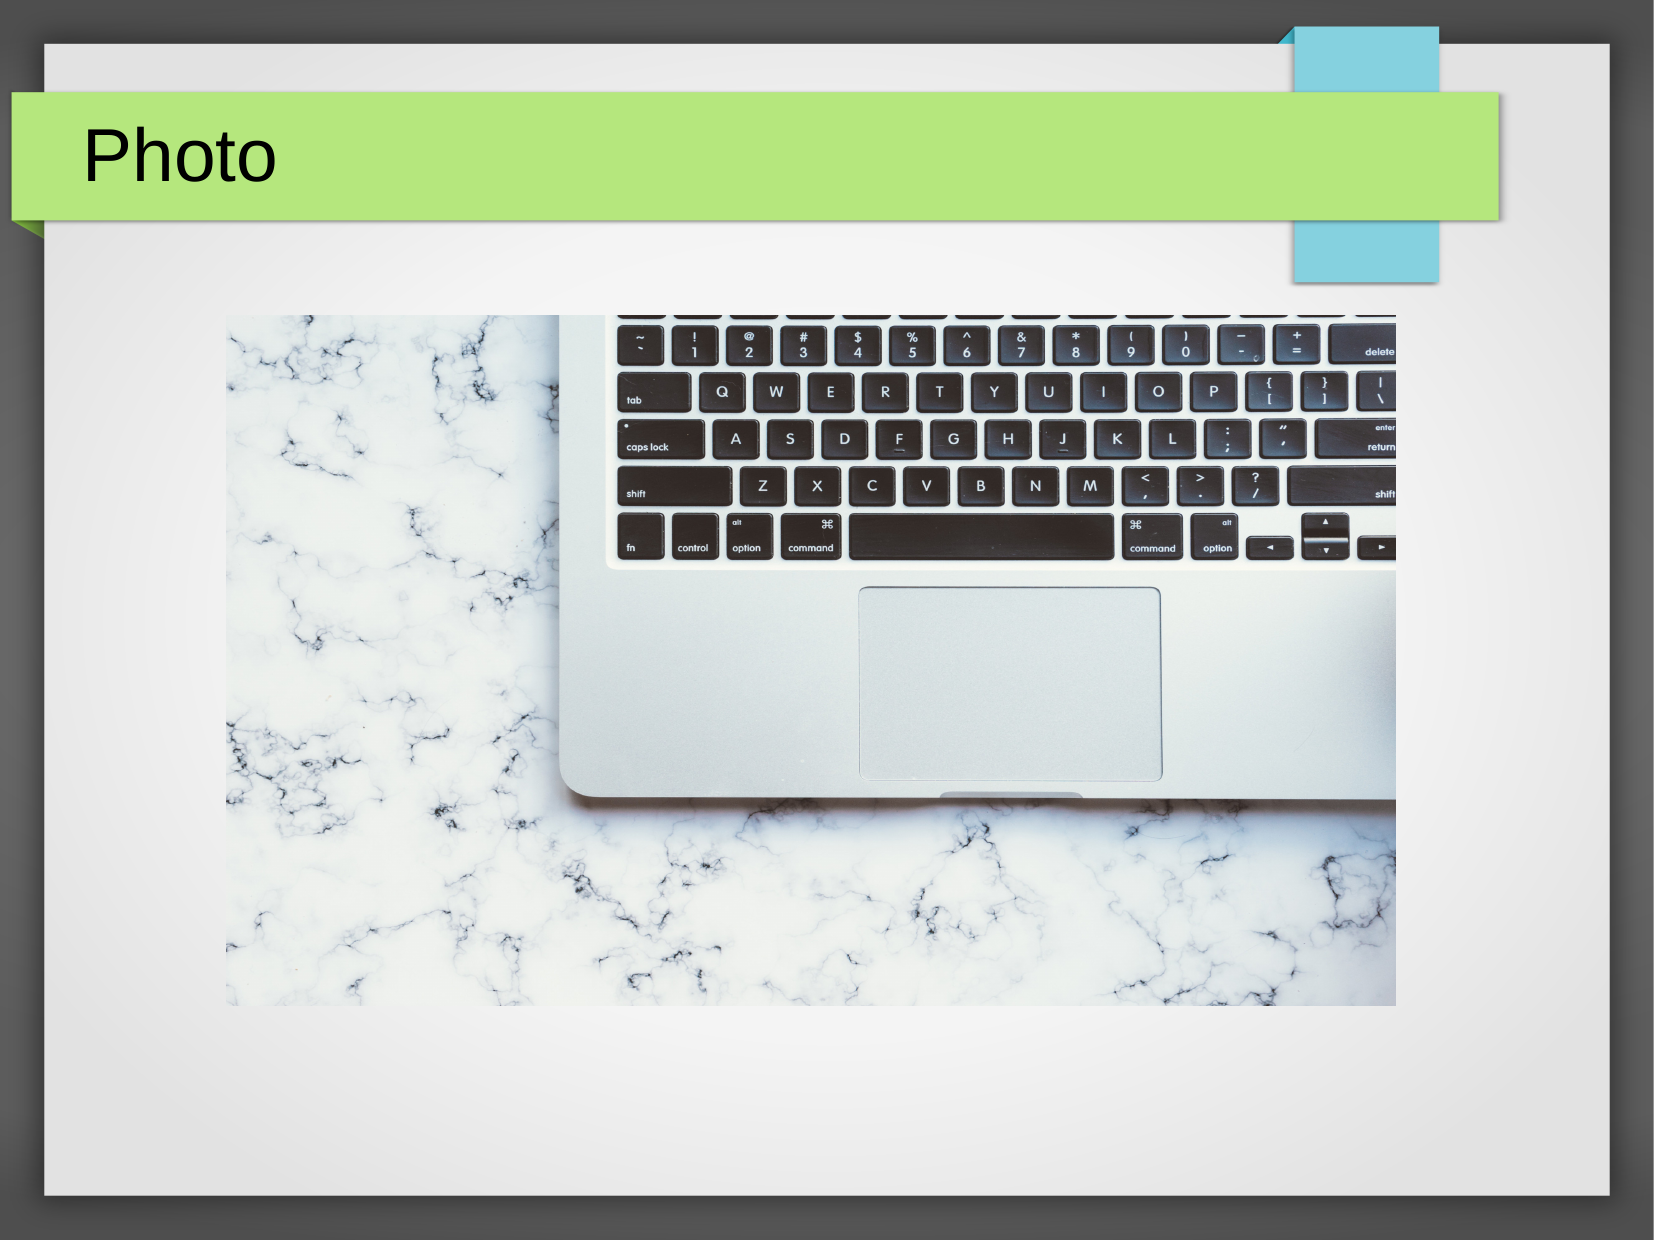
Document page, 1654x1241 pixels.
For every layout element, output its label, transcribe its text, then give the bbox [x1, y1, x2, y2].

picture [0, 0, 1654, 1240]
text_box Photo [82, 94, 1264, 213]
